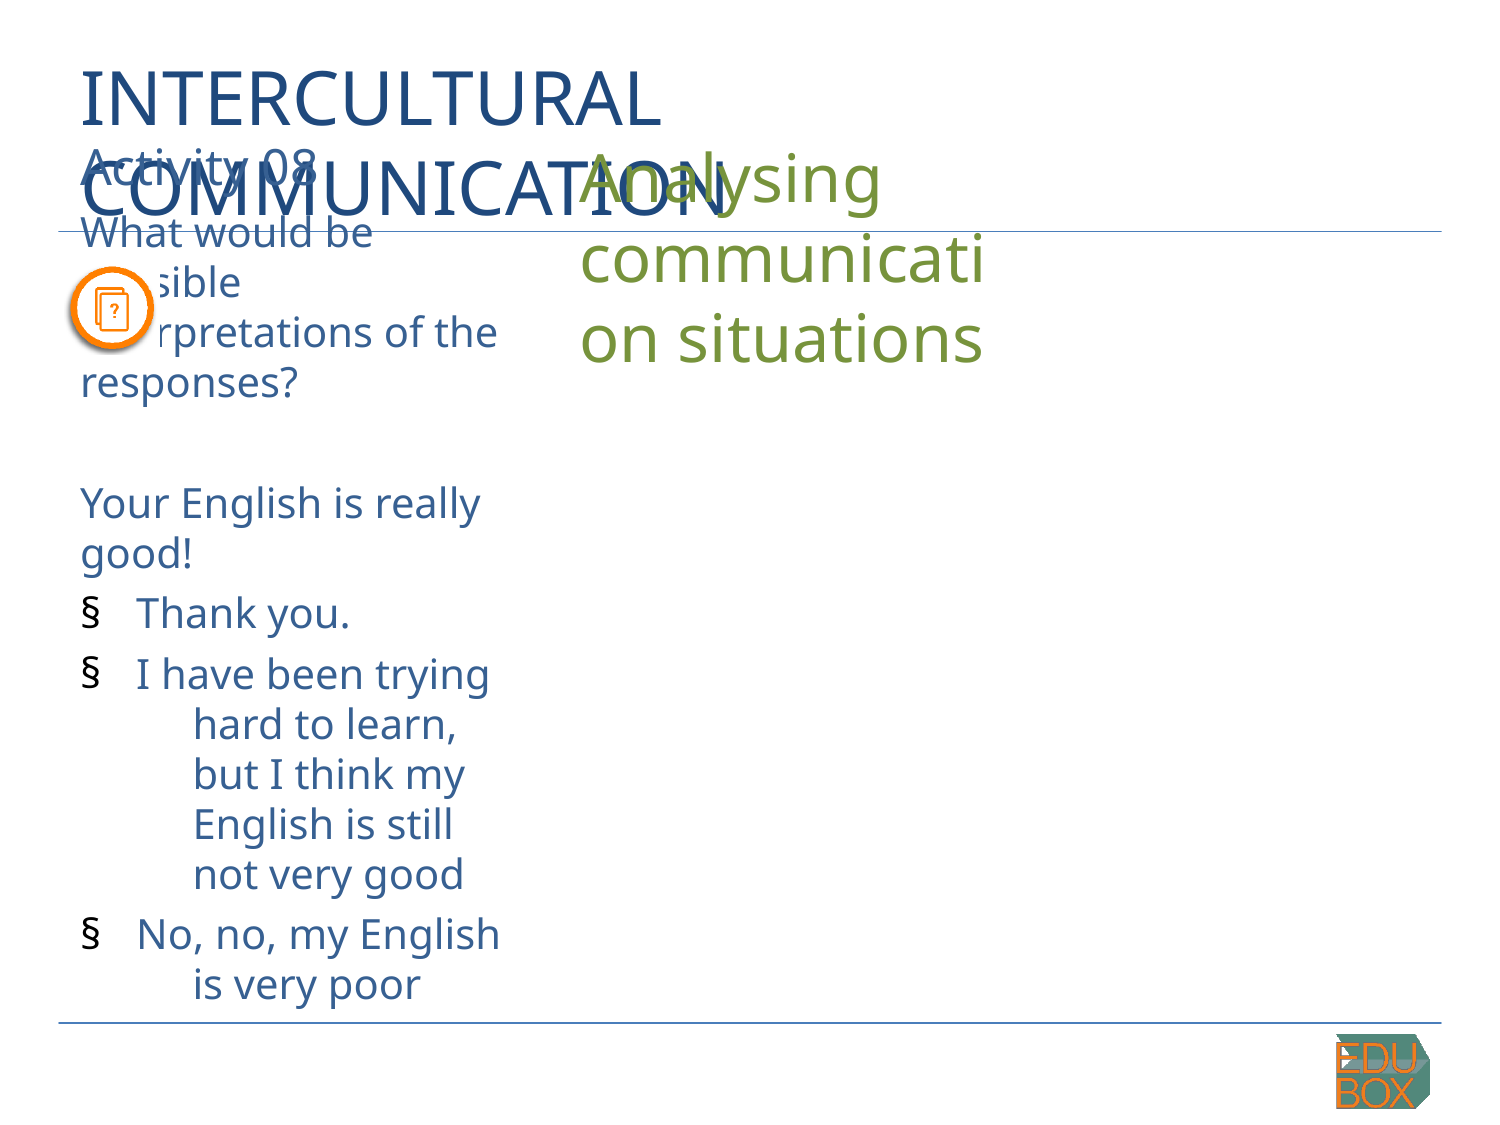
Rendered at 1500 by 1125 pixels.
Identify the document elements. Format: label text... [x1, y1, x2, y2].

list Analysing communication situations [64, 127, 1294, 247]
picture [1328, 1028, 1437, 1114]
picture [64, 260, 160, 355]
list Activity 08 What would be possible interpretations of the responses? Your English is really good! Thank you. I have been trying hard to learn, but I think my English is still not very good No, no, my English is very poor [183, 264, 1471, 1015]
title INTERCULTURAL COMMUNICATION [64, 42, 1412, 153]
